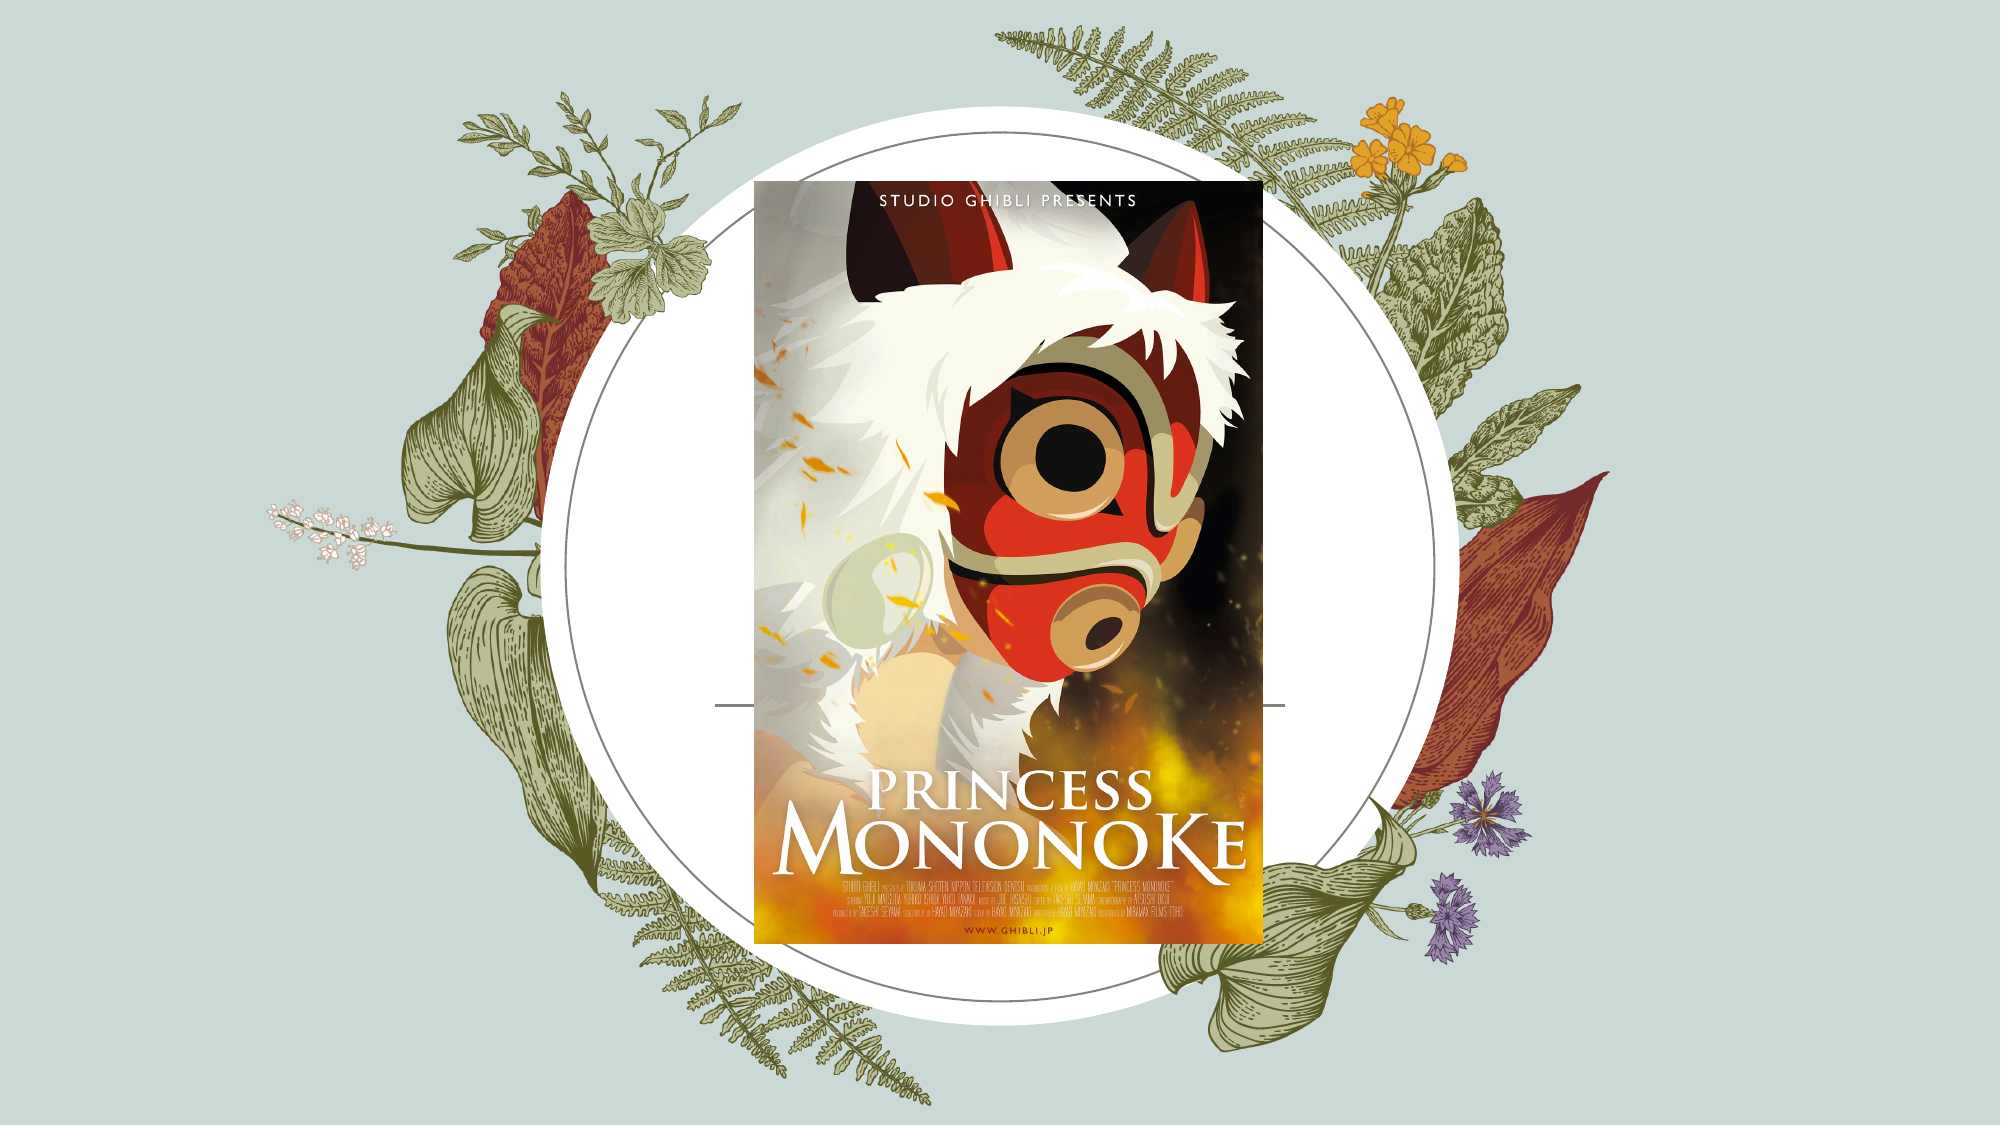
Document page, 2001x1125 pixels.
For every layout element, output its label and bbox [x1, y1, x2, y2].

picture [754, 181, 1263, 944]
